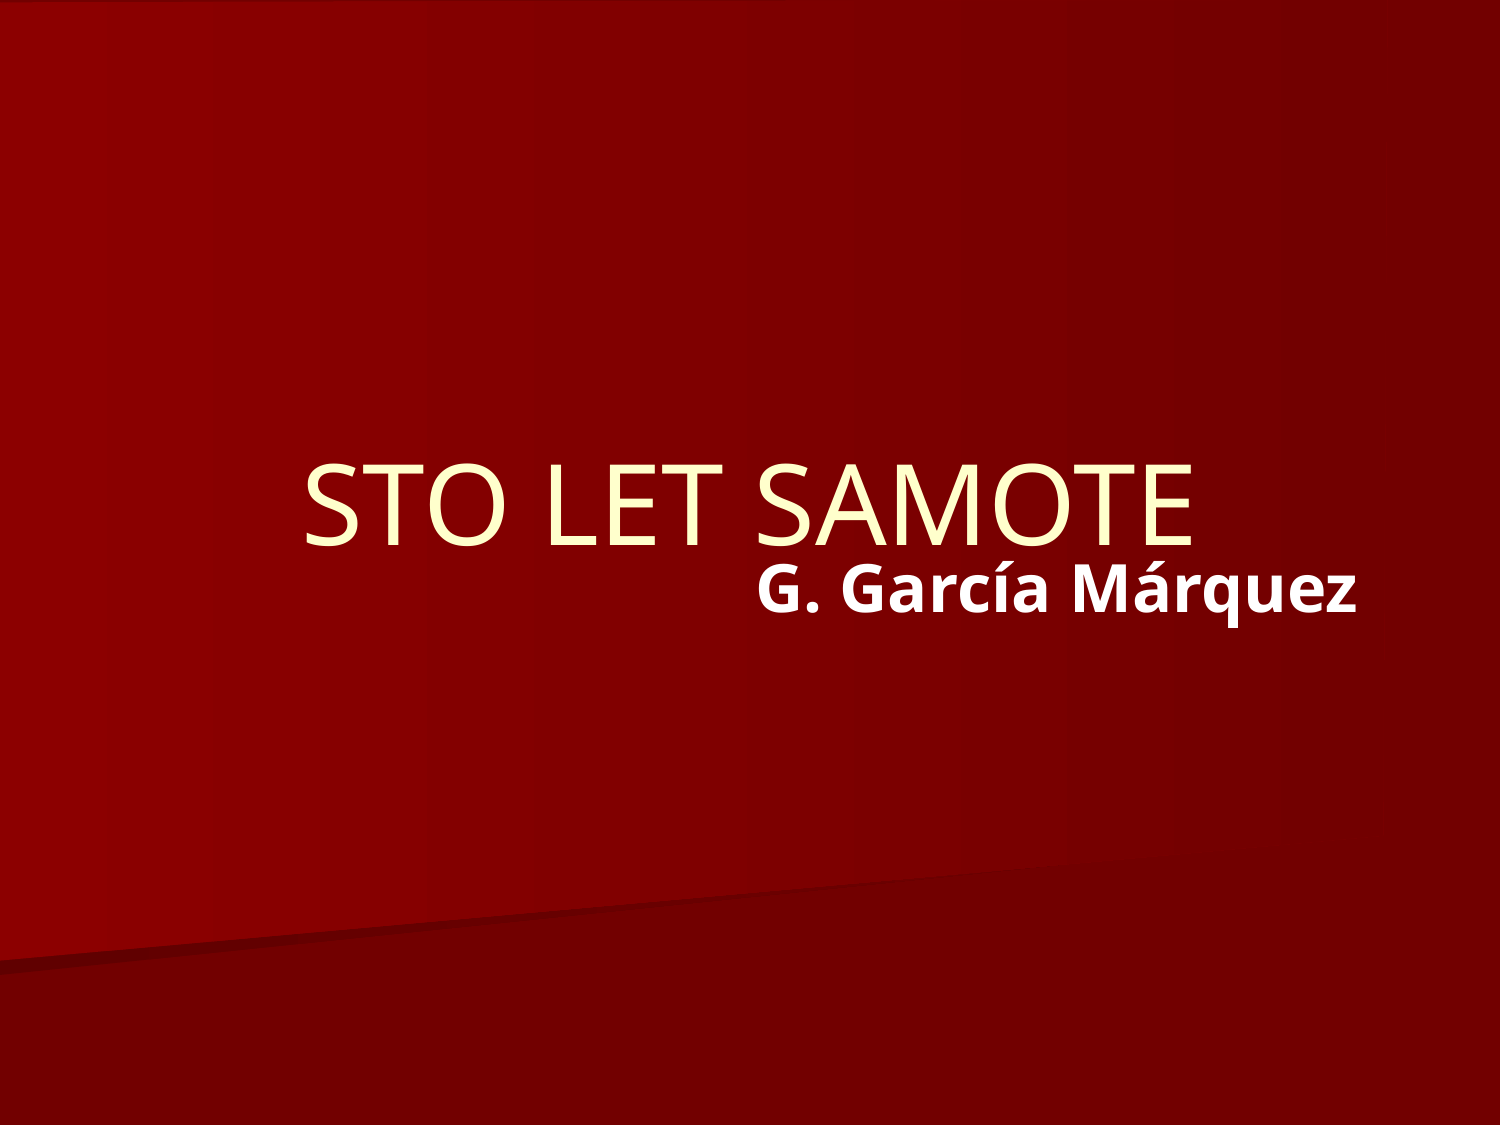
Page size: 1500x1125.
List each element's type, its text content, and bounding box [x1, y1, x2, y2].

title STO LET SAMOTE [112, 290, 1388, 575]
subtitle G. García Márquez [218, 538, 1465, 653]
